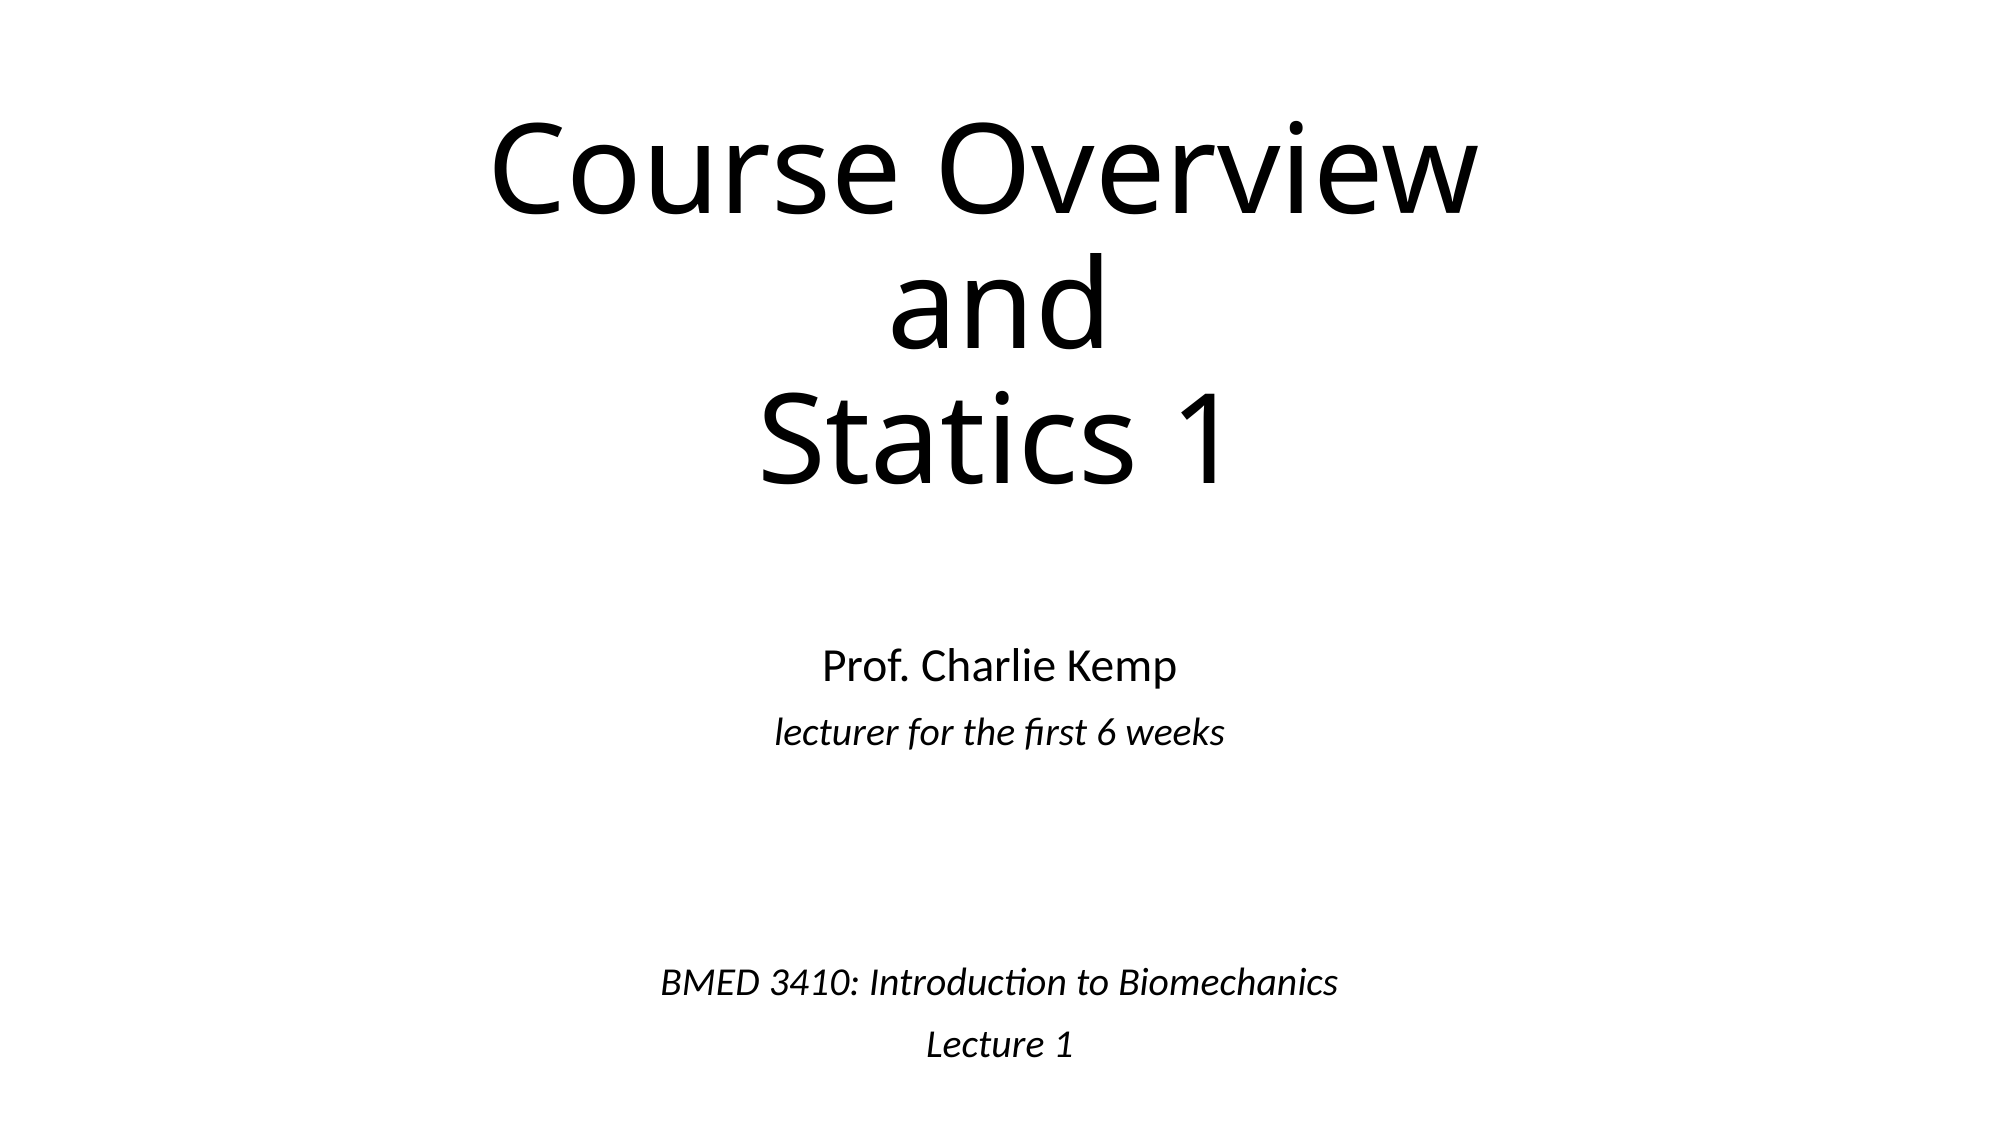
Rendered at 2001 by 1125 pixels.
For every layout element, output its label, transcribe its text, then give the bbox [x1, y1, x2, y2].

title Course Overview and Statics 1 [249, 89, 1750, 518]
subtitle Prof. Charlie Kemp lecturer for the first 6 weeks BMED 3410: Introduction to Biomechanics Lecture 1 [249, 632, 1750, 1076]
